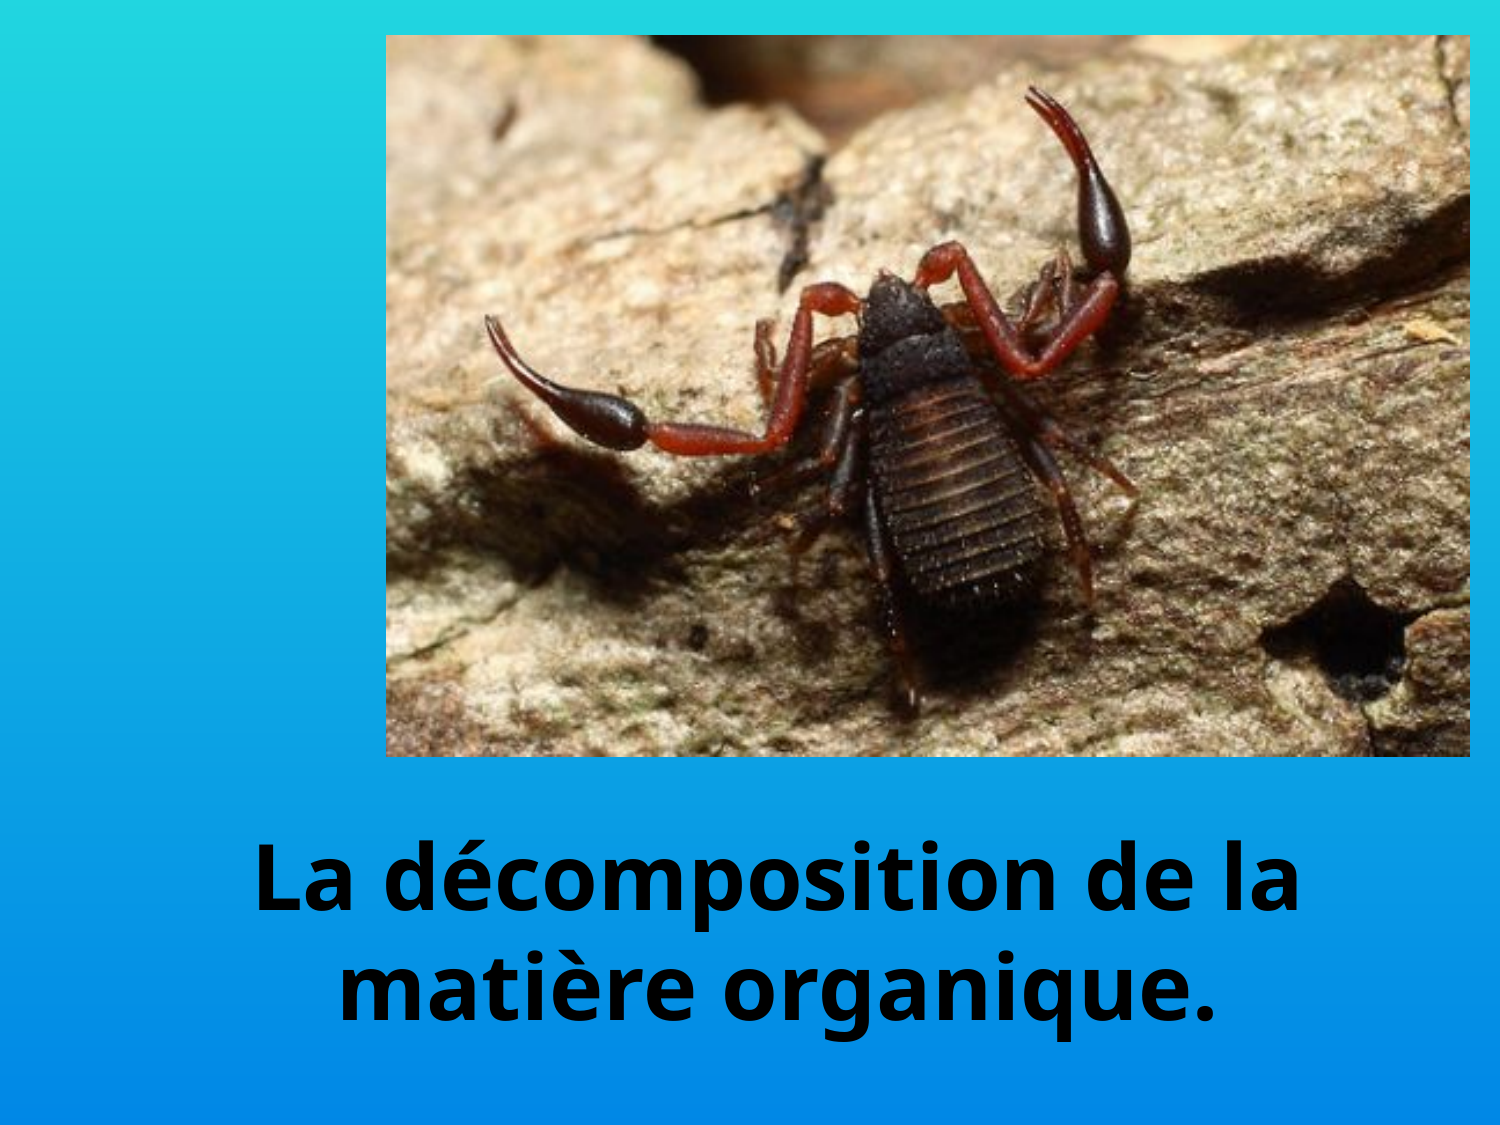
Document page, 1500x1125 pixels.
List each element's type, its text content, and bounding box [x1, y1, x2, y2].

picture [0, 35, 1500, 756]
title La décomposition de la matière organique. [140, 808, 1416, 1050]
